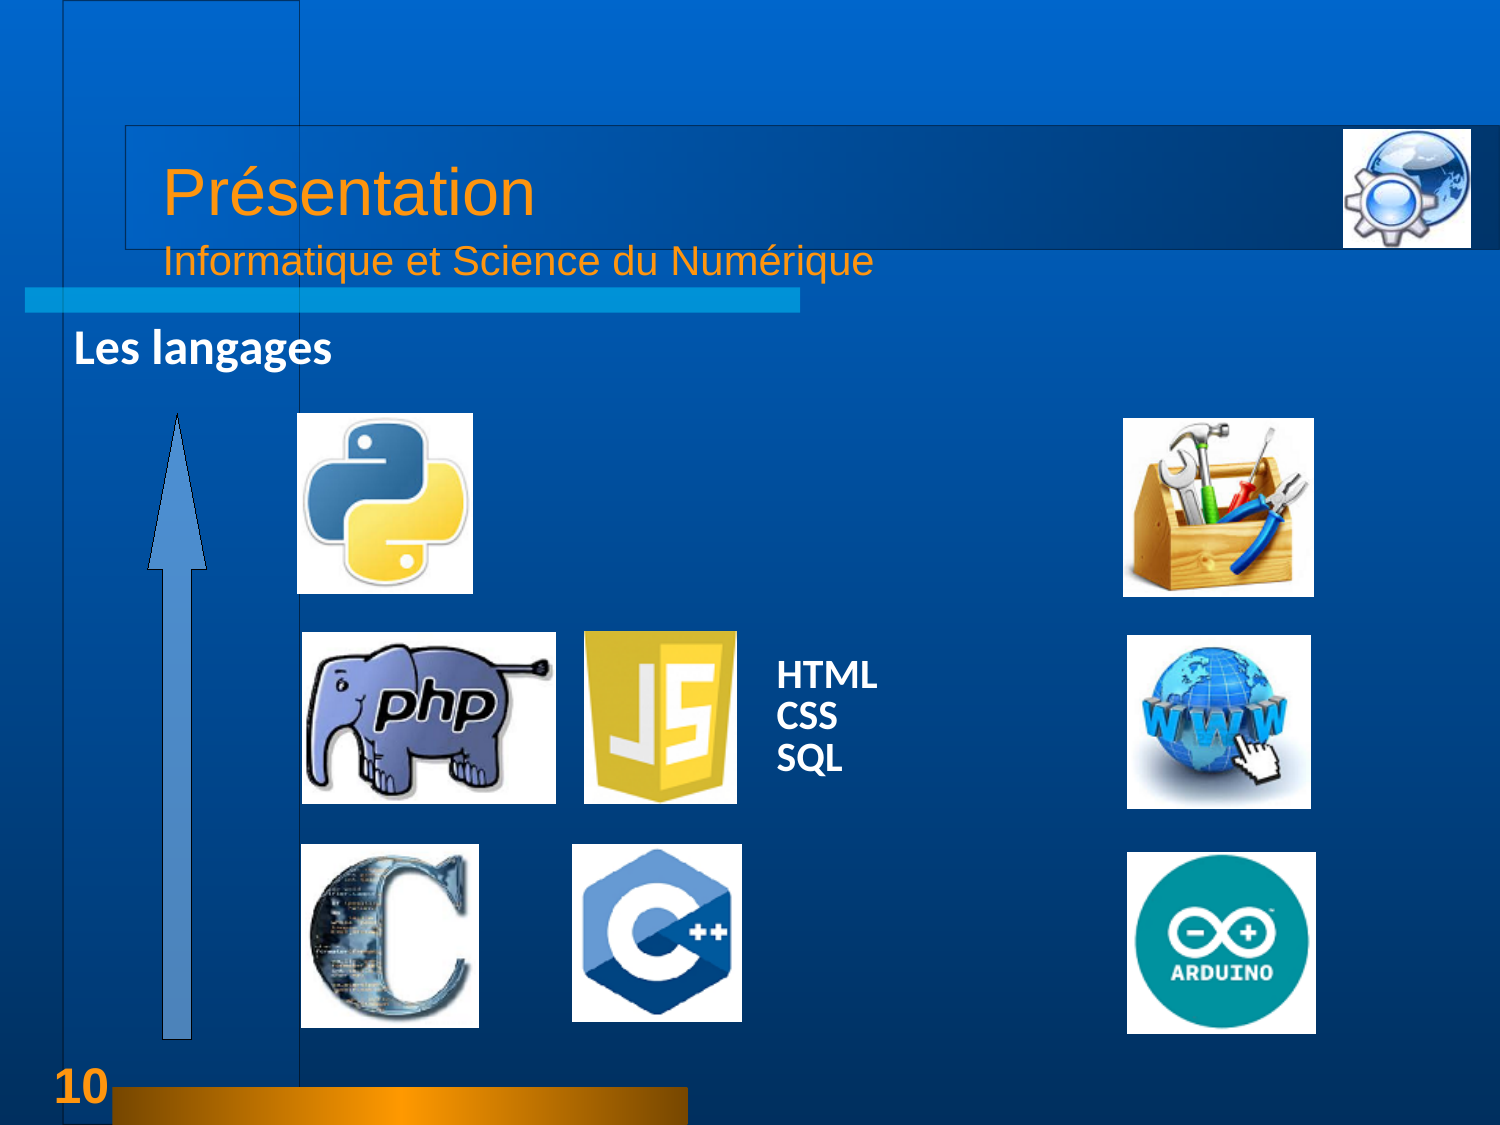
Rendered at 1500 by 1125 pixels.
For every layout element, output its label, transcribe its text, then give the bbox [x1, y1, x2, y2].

text_box Les langages [59, 319, 1447, 1071]
picture [572, 844, 742, 1022]
picture [301, 844, 479, 1028]
text_box [147, 413, 207, 1040]
picture [1123, 418, 1314, 597]
picture [302, 632, 556, 804]
picture [1127, 852, 1316, 1034]
picture [297, 413, 473, 594]
picture [584, 631, 737, 804]
picture [1127, 635, 1311, 810]
picture [1343, 129, 1471, 248]
text_box HTML CSS SQL [761, 649, 910, 833]
